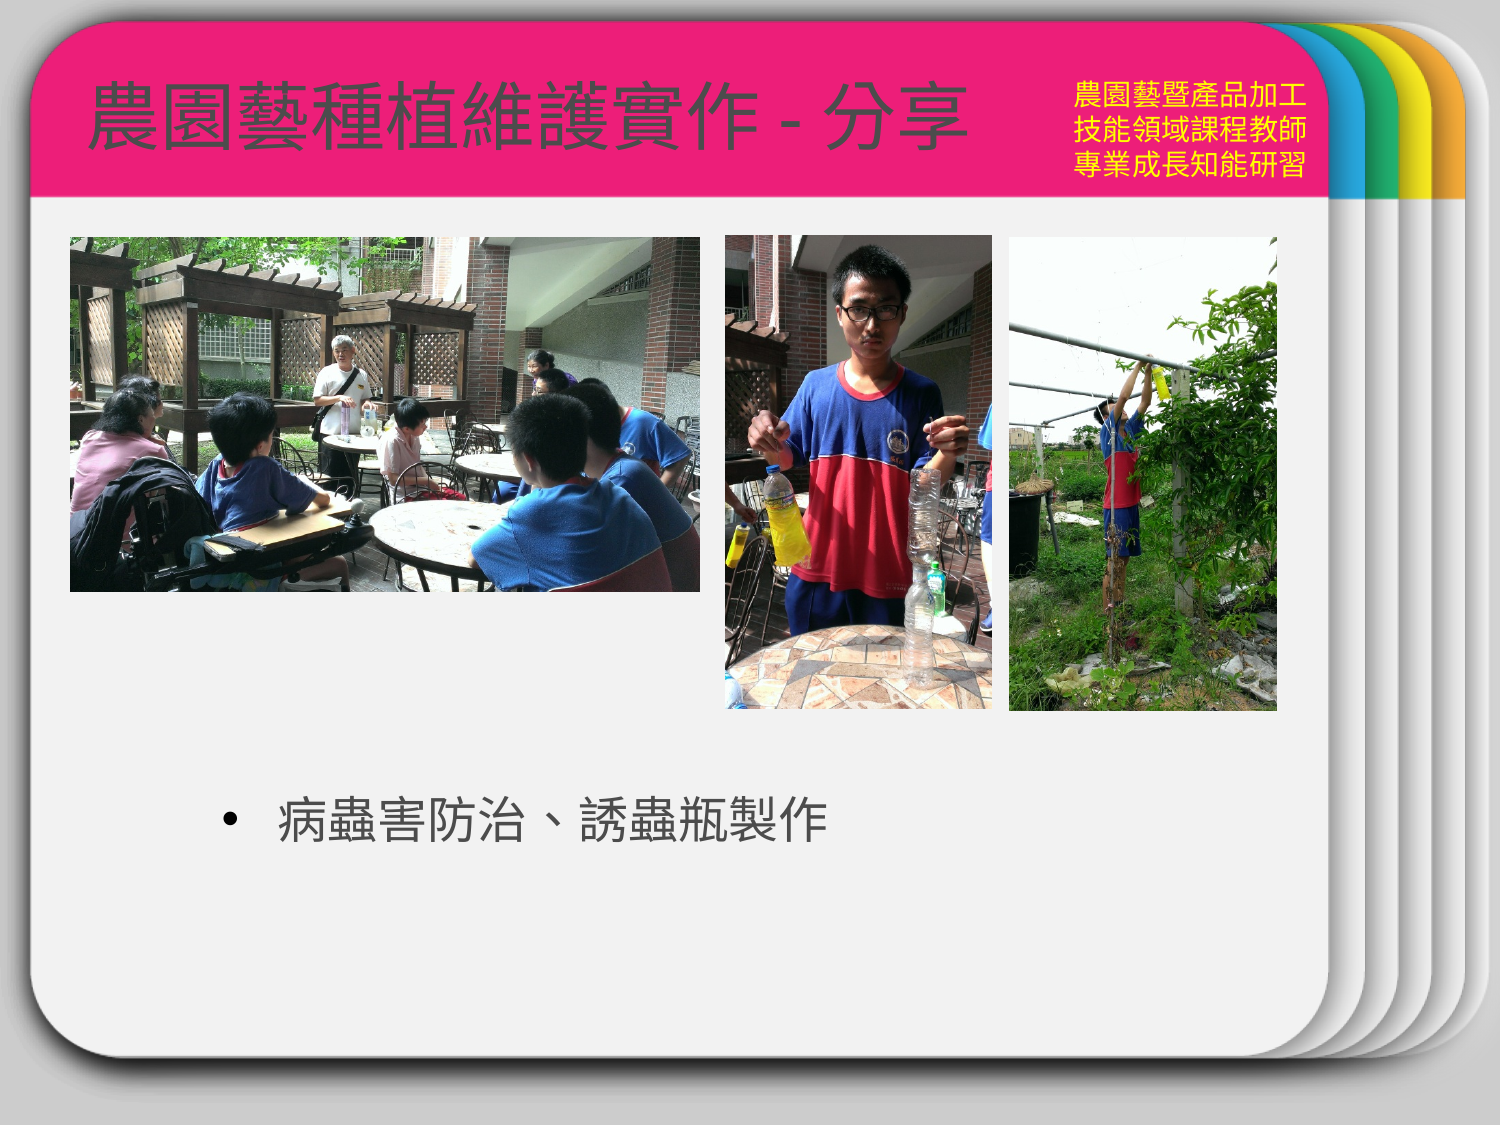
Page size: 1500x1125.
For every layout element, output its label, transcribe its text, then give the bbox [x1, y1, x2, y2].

text_box 農園藝種植維護實作-分享 [70, 62, 1010, 169]
text_box 病蟲害防治、誘蟲瓶製作 [206, 781, 1224, 857]
picture [0, 0, 1500, 1125]
text_box 農園藝暨產品加工技能領域課程教師專業成長知能研習 [1058, 68, 1344, 190]
